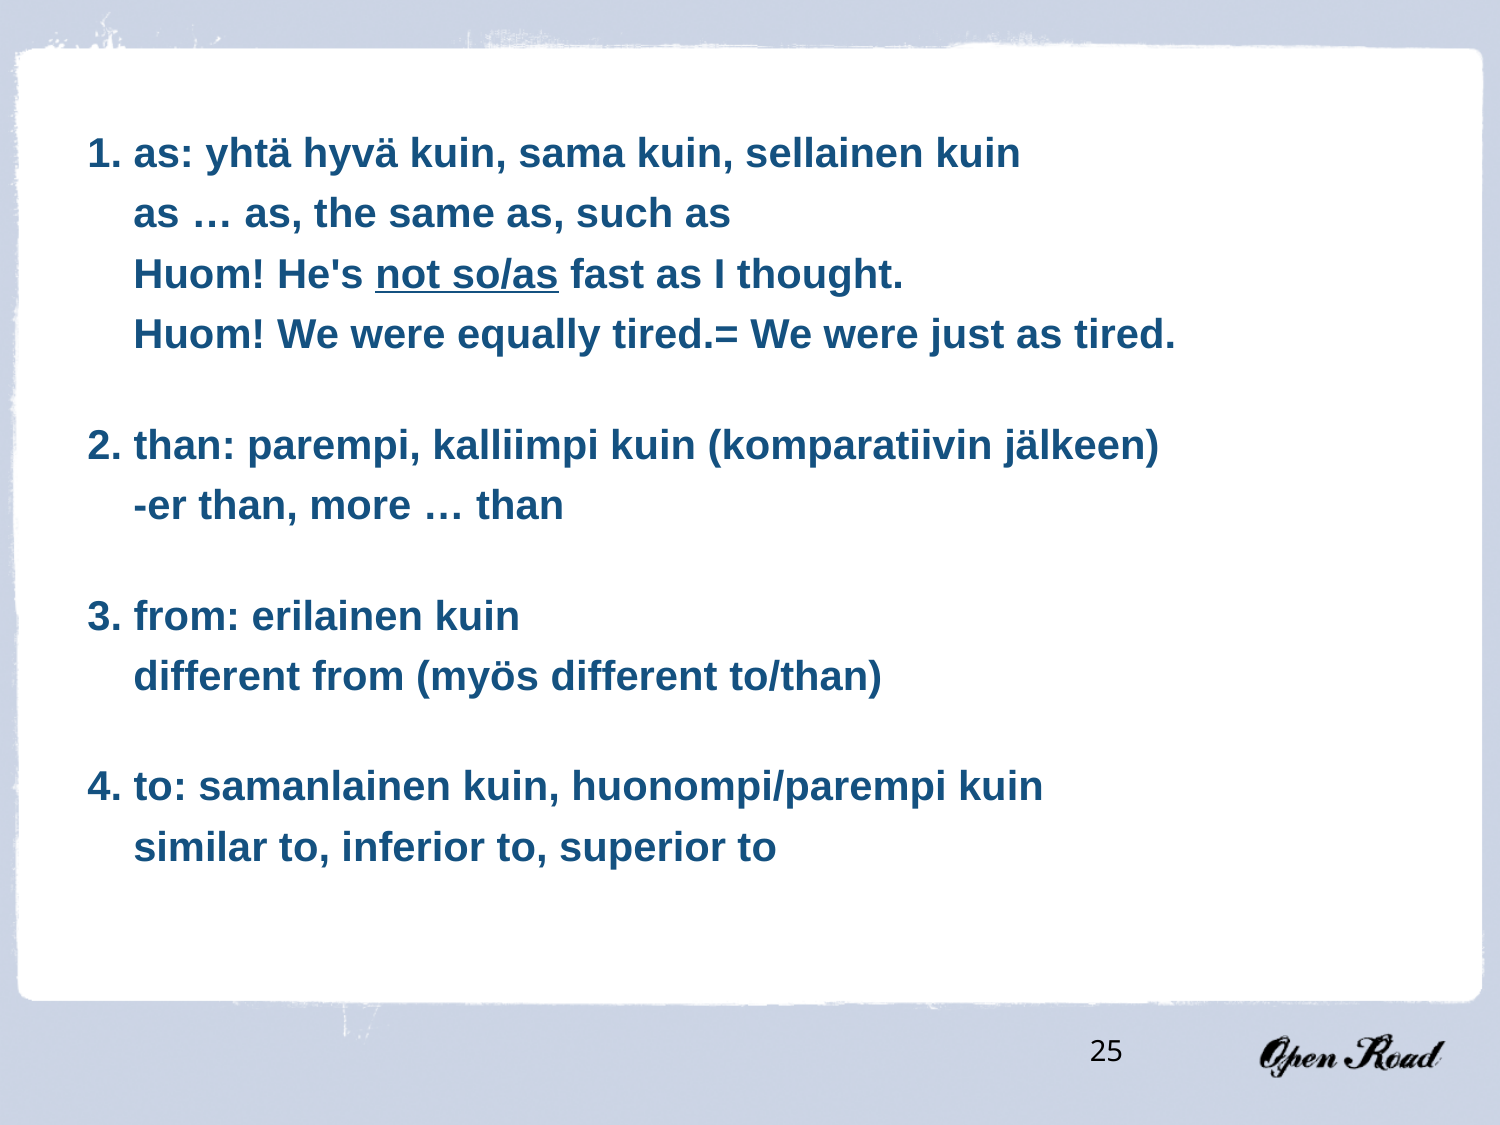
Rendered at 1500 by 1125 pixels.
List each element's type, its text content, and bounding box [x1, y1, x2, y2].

text_box 1. as: yhtä hyvä kuin, sama kuin, sellainen kuin as … as, the same as, such as Huom! He's not so/as fast as I thought. Huom! We were equally tired.= We were just as tired. 2. than: parempi, kalliimpi kuin (komparatiivin jälkeen) -er than, more … than 3. from: erilainen kuin different from (myös different to/than) 4. to: samanlainen kuin, huonompi/parempi kuin similar to, inferior to, superior to [70, 118, 1365, 976]
